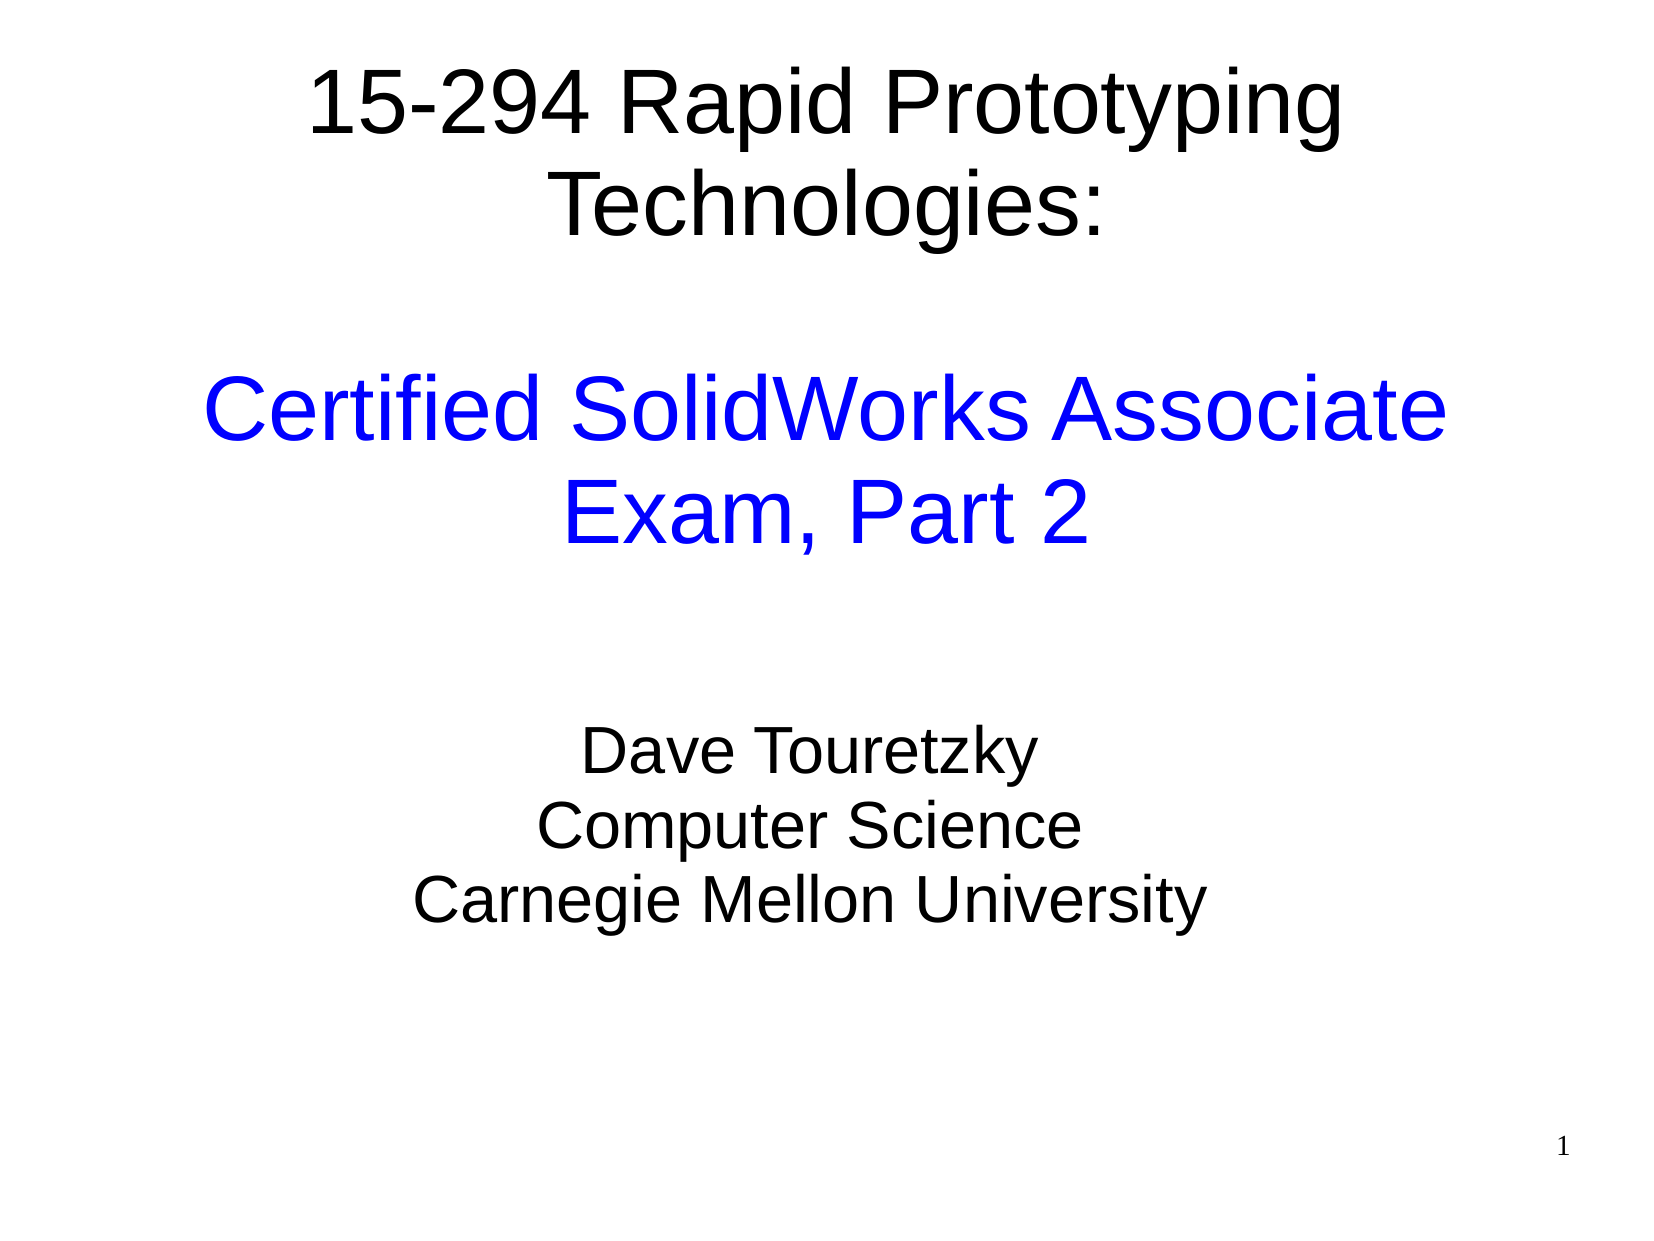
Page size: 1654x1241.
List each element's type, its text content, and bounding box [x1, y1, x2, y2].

subtitle Dave Touretzky Computer Science Carnegie Mellon University [82, 390, 1538, 1110]
title 15-294 Rapid Prototyping Technologies: Certified SolidWorks Associate Exam, Part 2 [82, 50, 1571, 563]
